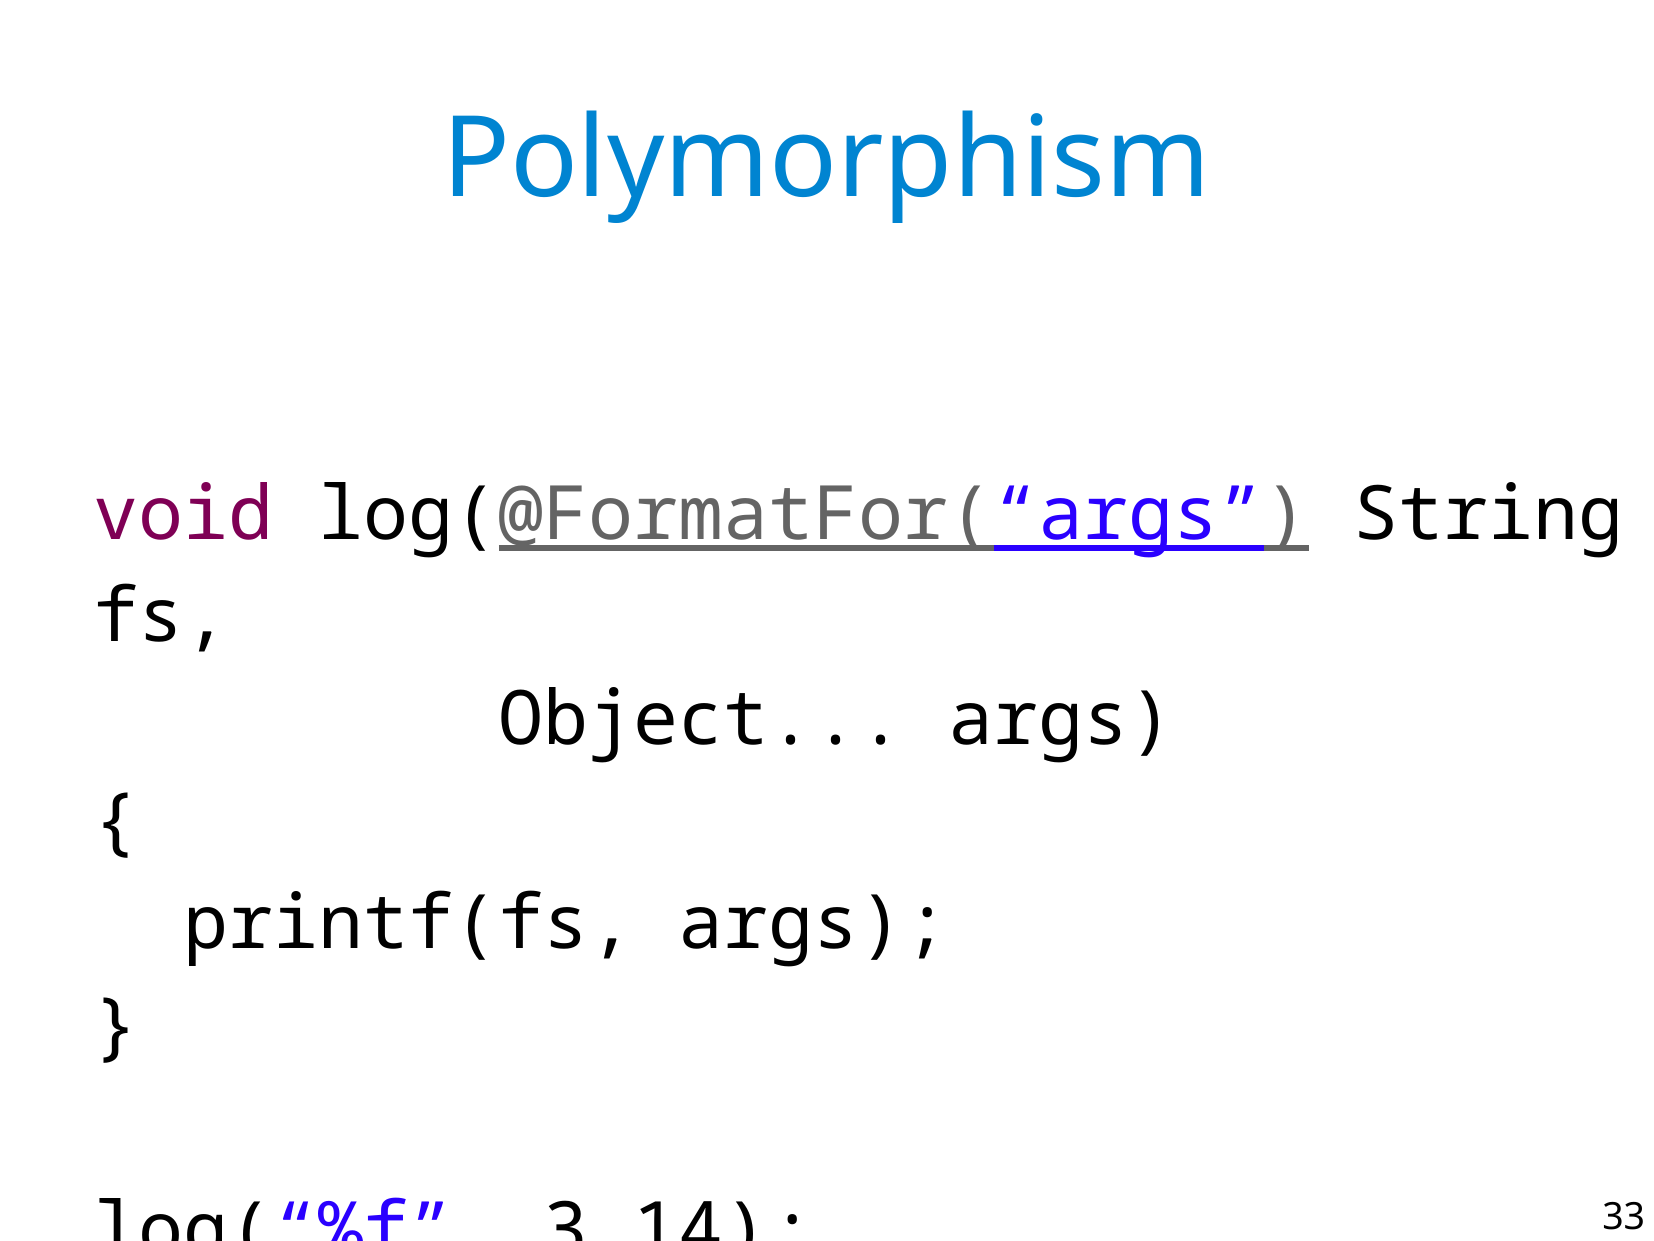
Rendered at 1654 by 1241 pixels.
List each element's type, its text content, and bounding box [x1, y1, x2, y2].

text_box void log(@FormatFor(“args”) String fs, Object... args) { printf(fs, args); } log(“%f”, 3.14); log(“%d”, 1337); [50, 349, 1654, 1040]
title Polymorphism [82, 49, 1571, 257]
